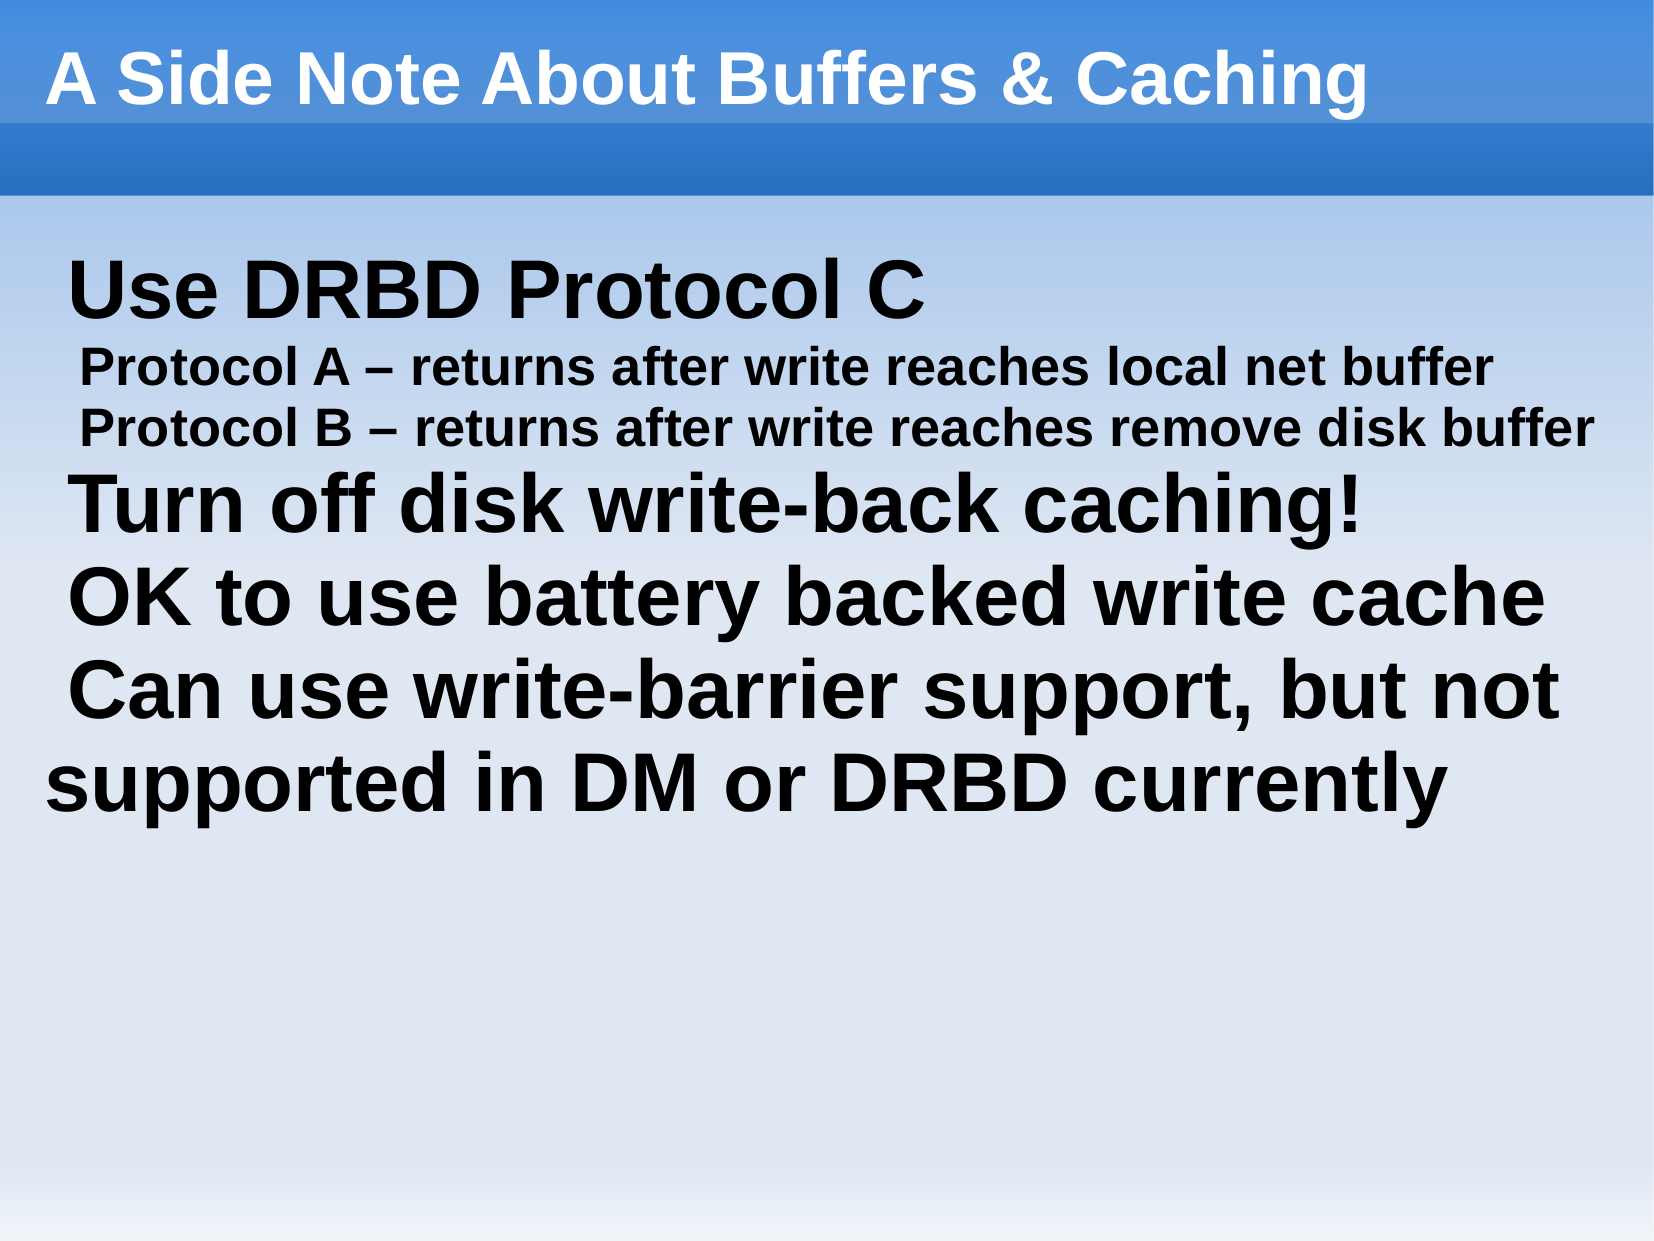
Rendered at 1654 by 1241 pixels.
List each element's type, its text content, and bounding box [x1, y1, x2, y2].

text_box A Side Note About Buffers & Caching [29, 29, 1625, 158]
picture [0, 0, 1654, 1241]
text_box Use DRBD Protocol C Protocol A – returns after write reaches local net buffer Protocol B – returns after write reaches remove disk buffer Turn off disk write-back caching! OK to use battery backed write cache Can use write-barrier support, but not supported in DM or DRBD currently [29, 236, 1625, 1126]
text_box [47, 235, 1654, 320]
